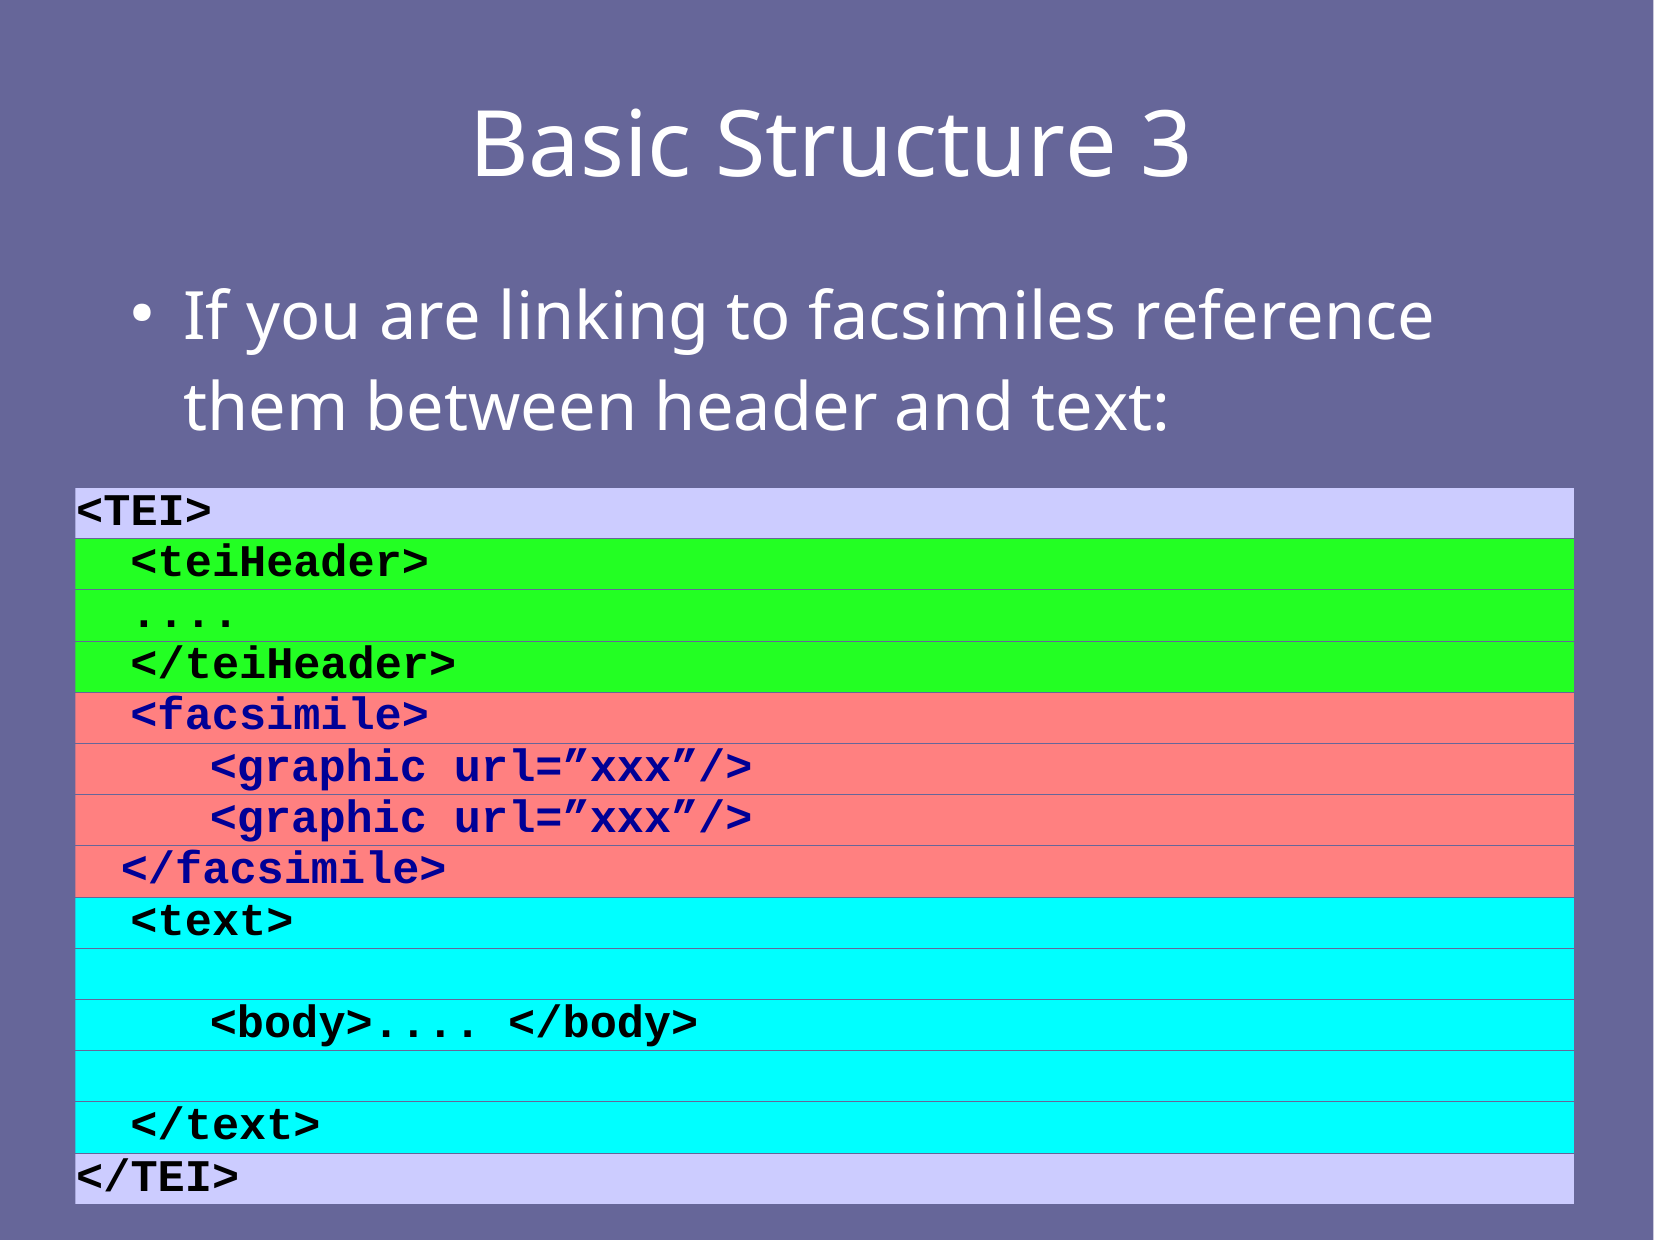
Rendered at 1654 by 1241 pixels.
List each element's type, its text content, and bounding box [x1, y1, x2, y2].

chart [75, 487, 1574, 1230]
title Basic Structure 3 [125, 37, 1538, 245]
list If you are linking to facsimiles reference them between header and text: [112, 268, 1525, 487]
